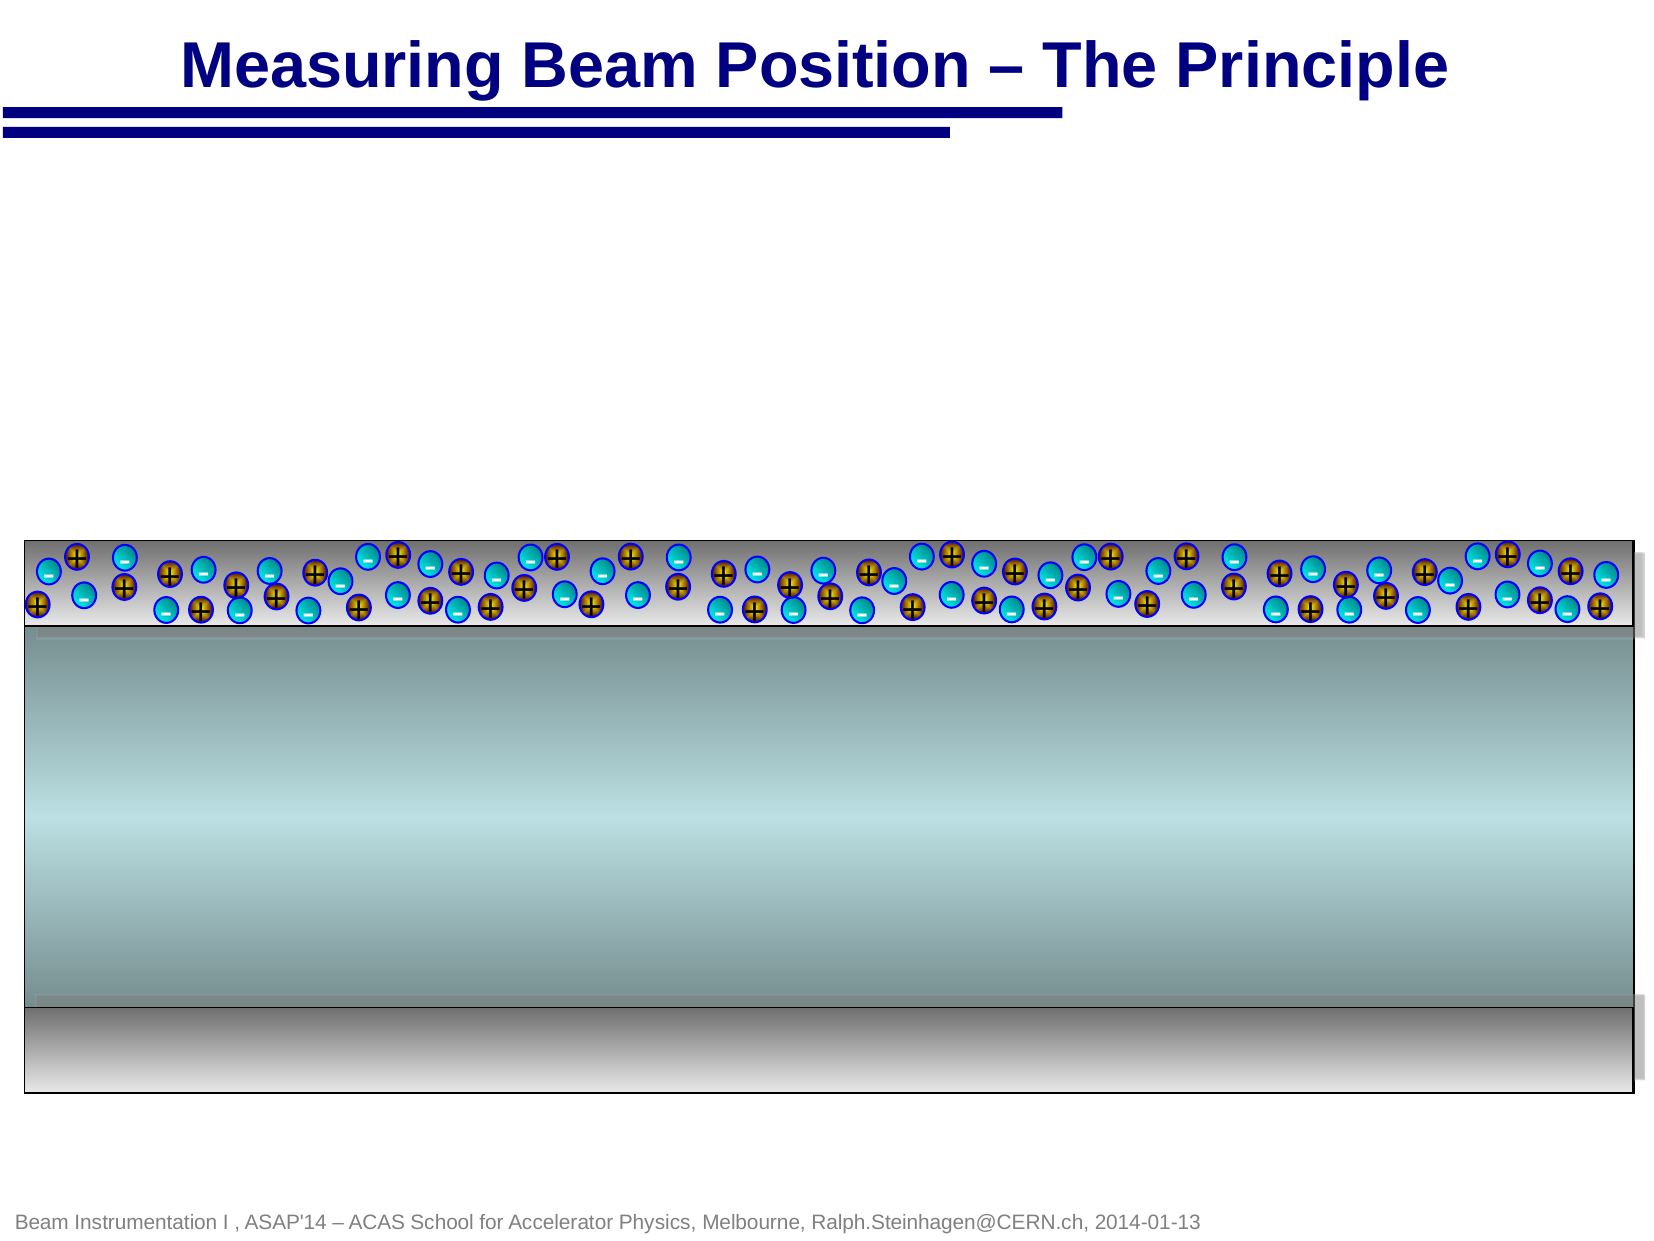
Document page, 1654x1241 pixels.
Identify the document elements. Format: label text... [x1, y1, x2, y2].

text_box - [112, 544, 137, 571]
text_box + [512, 575, 537, 601]
text_box - [154, 597, 179, 623]
text_box + [1002, 558, 1027, 585]
text_box + [1495, 541, 1520, 568]
text_box + [1298, 596, 1323, 623]
text_box - [882, 568, 907, 594]
text_box - [484, 562, 509, 589]
text_box + [1527, 587, 1552, 614]
text_box + [818, 583, 843, 610]
text_box + [618, 543, 643, 570]
text_box + [1456, 593, 1481, 620]
text_box + [1032, 593, 1057, 620]
text_box - [227, 597, 252, 624]
text_box + [418, 587, 443, 614]
text_box - [1465, 543, 1490, 570]
text_box + [545, 543, 569, 570]
text_box - [36, 558, 61, 585]
text_box - [939, 581, 964, 608]
text_box - [1072, 544, 1097, 571]
text_box - [1181, 581, 1206, 608]
text_box - [1222, 544, 1247, 571]
text_box + [972, 587, 997, 614]
text_box + [1588, 593, 1613, 620]
text_box - [999, 596, 1024, 623]
text_box + [1267, 560, 1292, 587]
text_box - [296, 597, 321, 624]
text_box - [972, 550, 997, 577]
text_box + [1098, 543, 1123, 570]
text_box + [346, 594, 371, 621]
text_box + [1066, 574, 1090, 601]
text_box + [303, 559, 328, 586]
text_box - [552, 581, 577, 608]
text_box - [1405, 597, 1430, 623]
text_box + [478, 593, 503, 620]
text_box - [257, 558, 282, 584]
text_box - [328, 568, 353, 595]
text_box - [811, 557, 836, 584]
text_box - [1337, 597, 1362, 623]
text_box - [385, 582, 410, 608]
title Measuring Beam Position – The Principle [165, 0, 1573, 124]
text_box + [449, 558, 474, 585]
text_box + [1412, 559, 1437, 586]
text_box - [1495, 581, 1520, 608]
text_box - [909, 543, 934, 570]
text_box - [850, 597, 875, 624]
text_box + [1558, 558, 1583, 585]
text_box - [518, 544, 543, 571]
text_box + [711, 560, 736, 587]
text_box - [666, 544, 691, 571]
text_box + [1174, 543, 1199, 570]
text_box + [386, 542, 411, 568]
text_box + [1221, 573, 1246, 600]
text_box + [1135, 591, 1160, 617]
text_box - [1438, 567, 1463, 594]
text_box + [1333, 571, 1358, 598]
text_box + [857, 559, 881, 586]
text_box - [1146, 558, 1171, 584]
text_box - [418, 551, 443, 577]
text_box + [158, 561, 182, 588]
text_box - [1367, 557, 1392, 584]
text_box - [1527, 550, 1552, 577]
text_box + [264, 583, 289, 610]
text_box - [590, 558, 615, 585]
text_box + [1374, 582, 1398, 609]
text_box + [900, 594, 925, 621]
text_box - [191, 556, 216, 583]
text_box - [1594, 562, 1619, 588]
text_box + [224, 572, 249, 599]
text_box + [189, 596, 213, 623]
text_box - [1038, 562, 1063, 589]
text_box + [666, 573, 691, 600]
text_box - [708, 596, 732, 623]
text_box - [626, 582, 650, 608]
text_box - [446, 596, 470, 623]
text_box + [579, 591, 604, 618]
text_box + [742, 596, 767, 623]
text_box - [356, 543, 380, 570]
text_box + [65, 543, 89, 570]
text_box - [1555, 596, 1580, 623]
text_box + [778, 572, 803, 598]
text_box + [940, 541, 964, 568]
text_box [24, 540, 1635, 1094]
text_box - [1301, 556, 1326, 583]
text_box - [745, 556, 770, 583]
text_box - [781, 597, 806, 623]
text_box - [1263, 596, 1288, 623]
text_box + [112, 574, 137, 600]
text_box - [72, 582, 97, 609]
text_box + [25, 591, 50, 618]
text_box - [1106, 580, 1131, 607]
